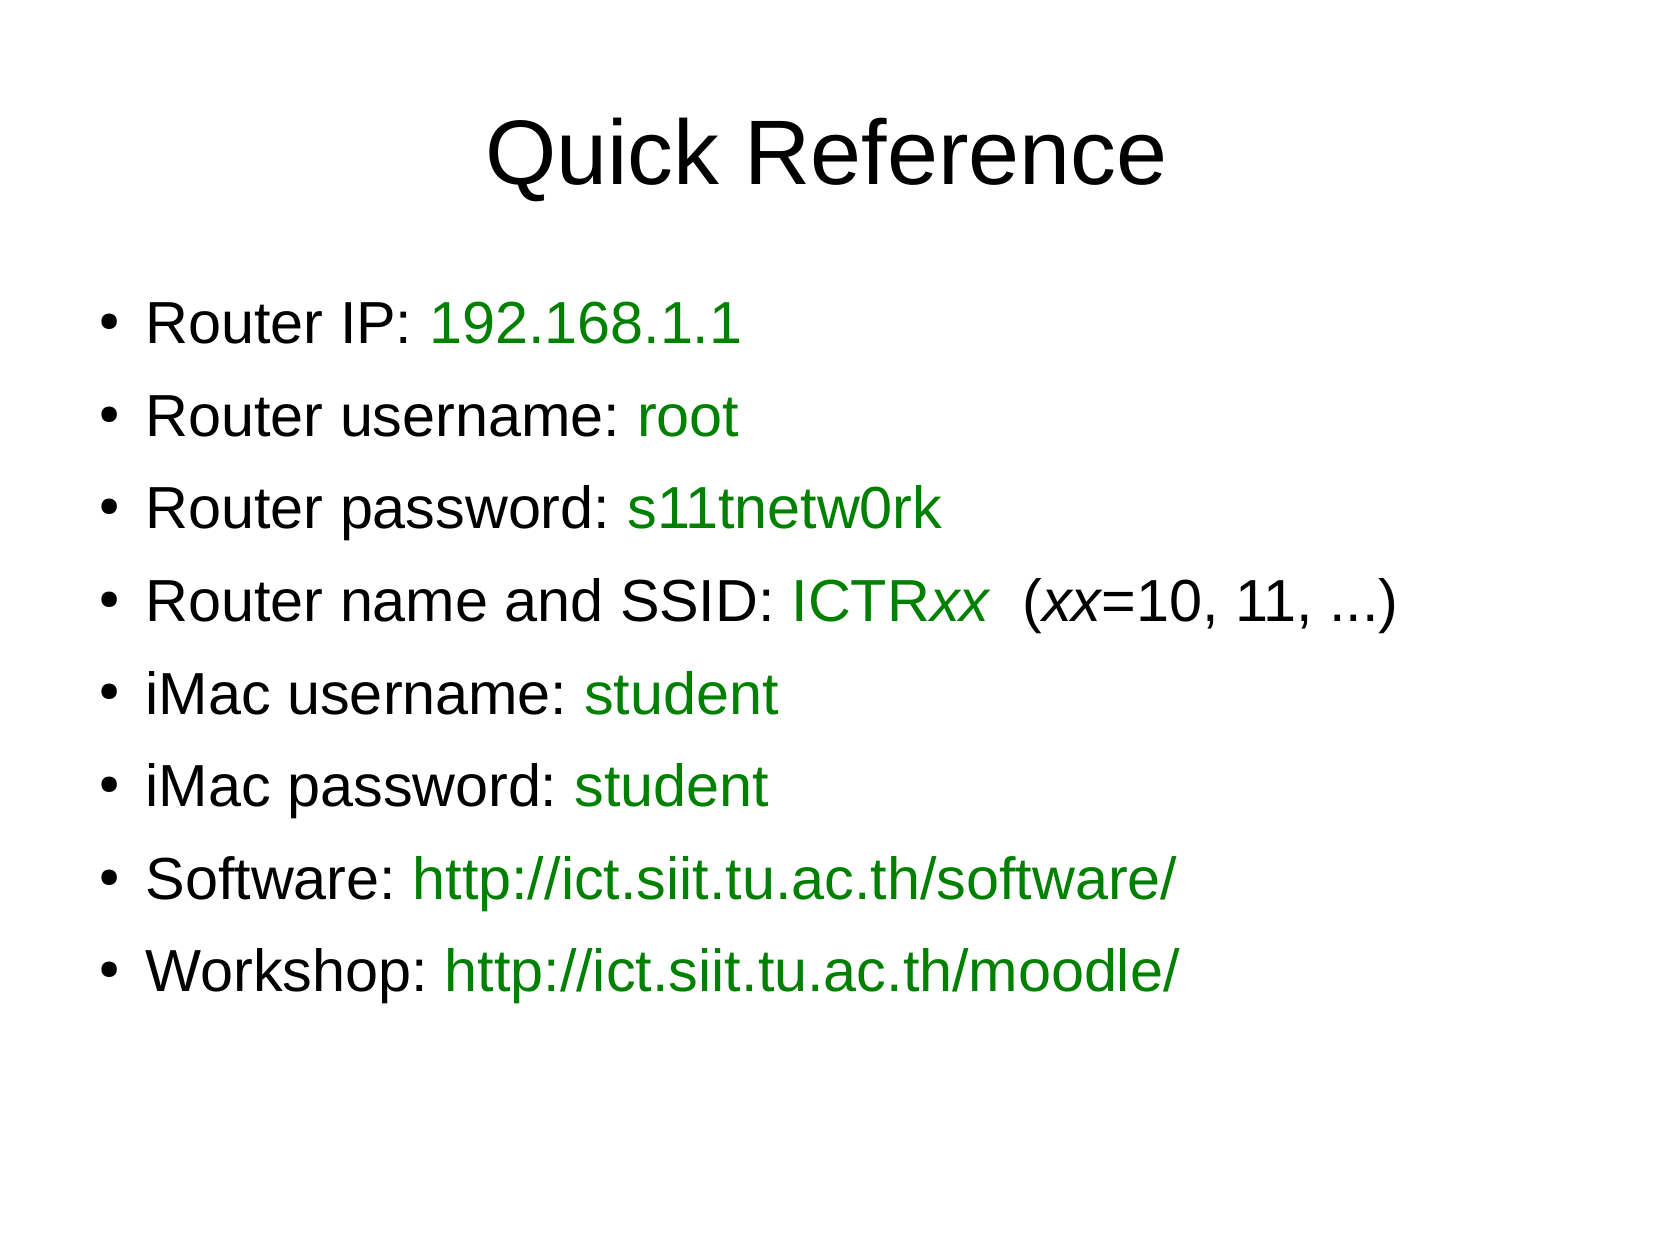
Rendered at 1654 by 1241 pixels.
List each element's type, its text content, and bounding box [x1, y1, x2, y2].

title Quick Reference [82, 49, 1571, 257]
list Router IP: 192.168.1.1 Router username: root Router password: s11tnetw0rk Router name and SSID: ICTRxx (xx=10, 11, ...) iMac username: student iMac password: student Software: http://ict.siit.tu.ac.th/software/ Workshop: http://ict.siit.tu.ac.th/moodle/ [82, 290, 1571, 1010]
